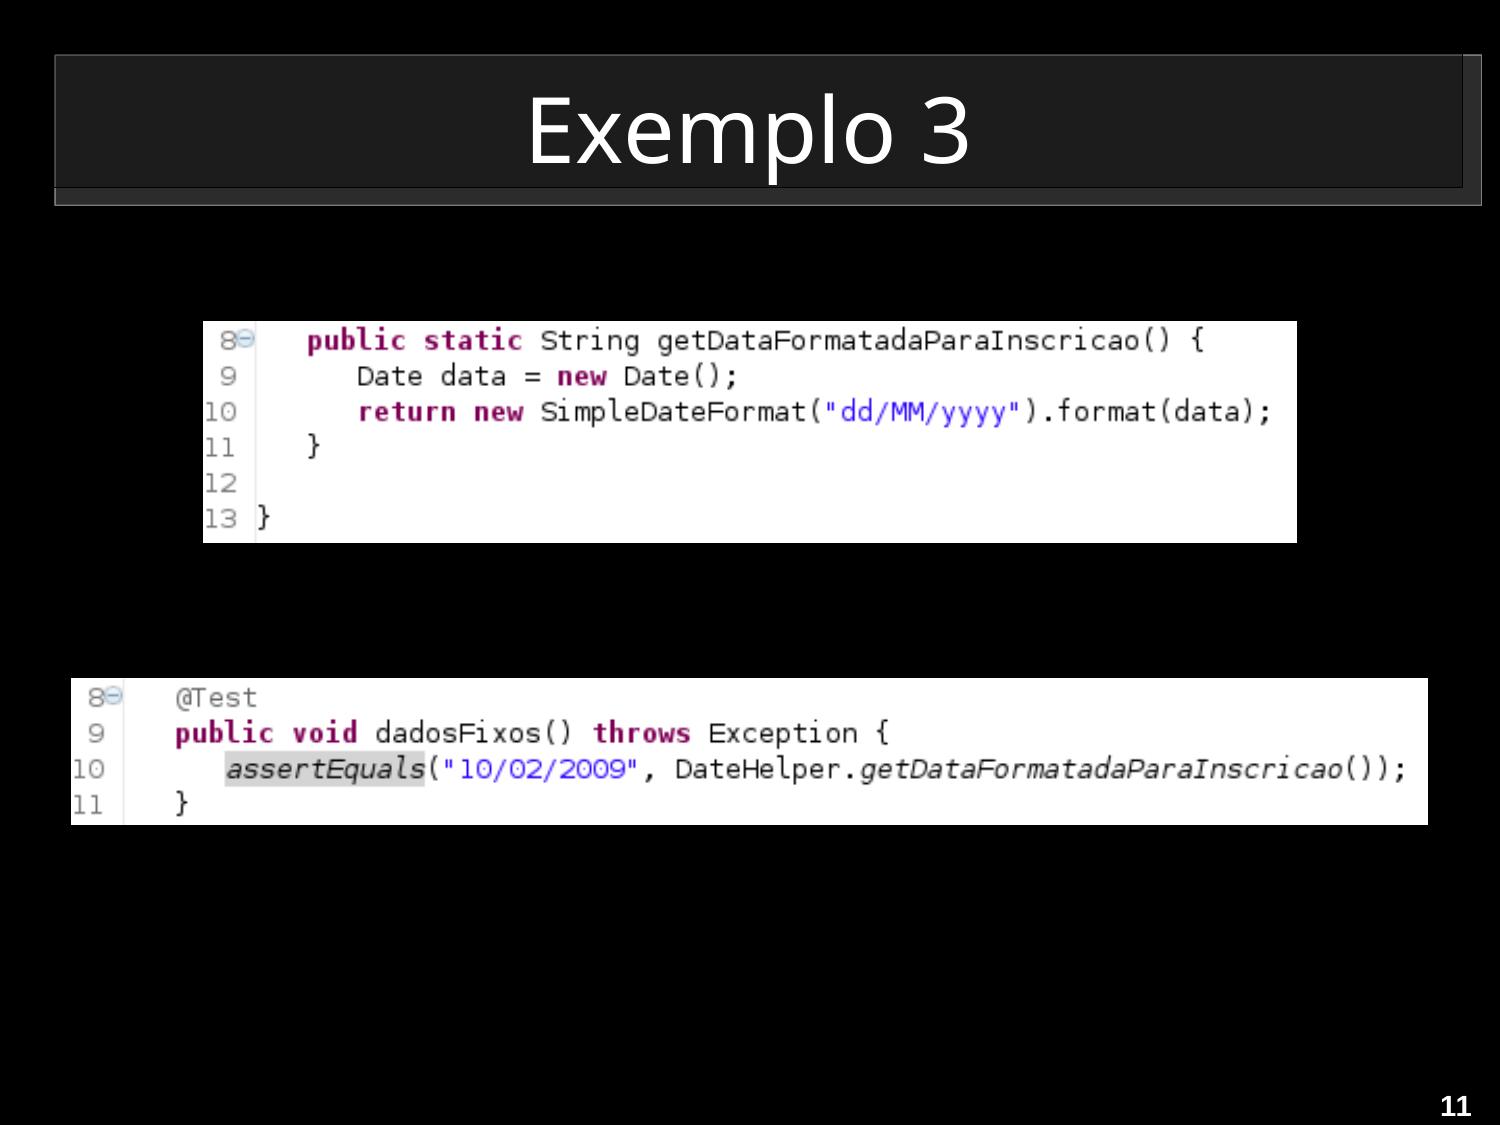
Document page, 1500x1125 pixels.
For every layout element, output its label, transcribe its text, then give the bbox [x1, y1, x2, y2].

title Exemplo 3 [29, 31, 1469, 226]
picture [71, 678, 1428, 825]
picture [203, 321, 1297, 543]
